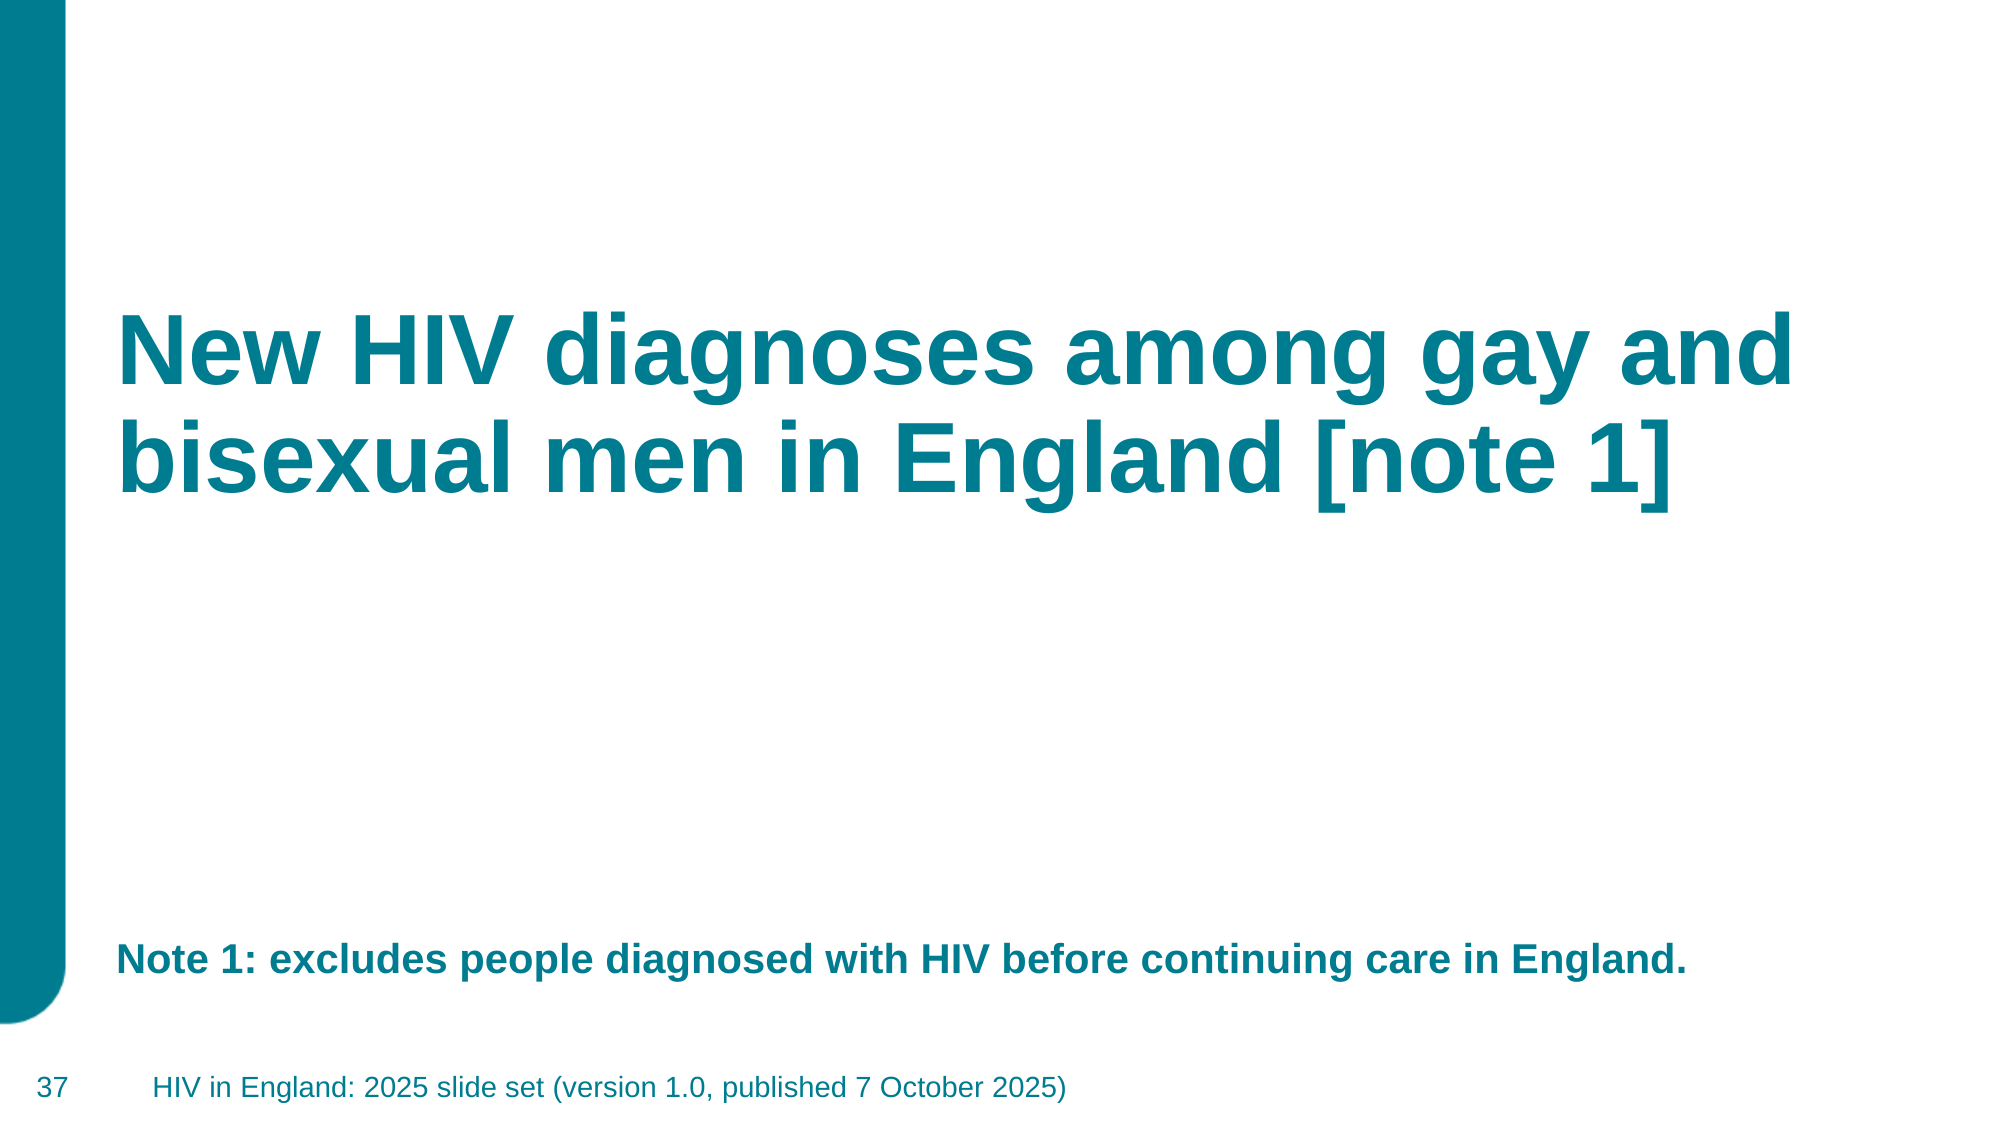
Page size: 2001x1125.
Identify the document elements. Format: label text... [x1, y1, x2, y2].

title New HIV diagnoses among gay and bisexual men in England [note 1] [101, 291, 1926, 1005]
text_box [21, 1056, 120, 1117]
text_box Note 1: excludes people diagnosed with HIV before continuing care in England. [101, 924, 1881, 990]
text_box HIV in England: 2025 slide set (version 1.0, published 7 October 2025) [137, 1056, 1780, 1116]
